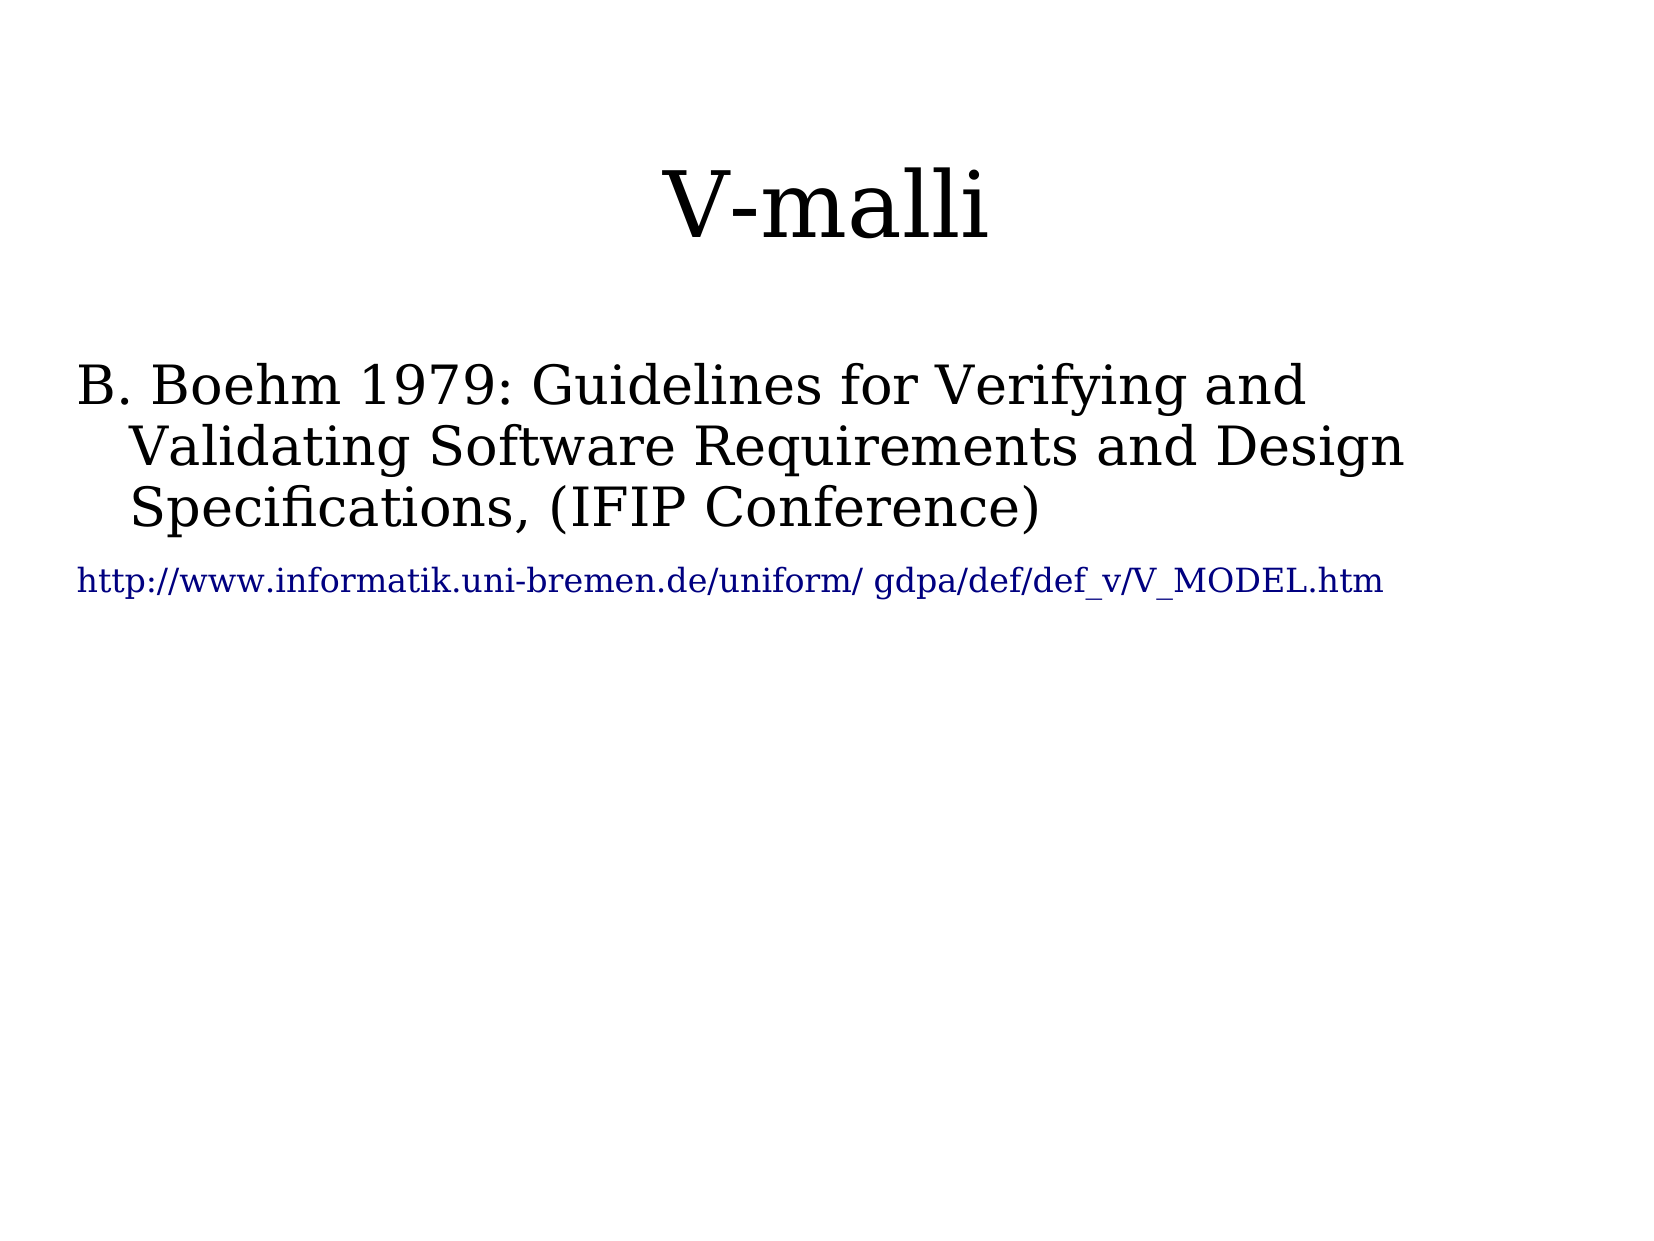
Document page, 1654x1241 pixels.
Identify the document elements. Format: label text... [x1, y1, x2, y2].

title V-malli [121, 106, 1534, 306]
list B. Boehm 1979: Guidelines for Verifying and Validating Software Requirements and Design Specifications, (IFIP Conference) http://www.informatik.uni-bremen.de/uniform/ gdpa/def/def_v/V_MODEL.htm [59, 355, 1567, 1123]
